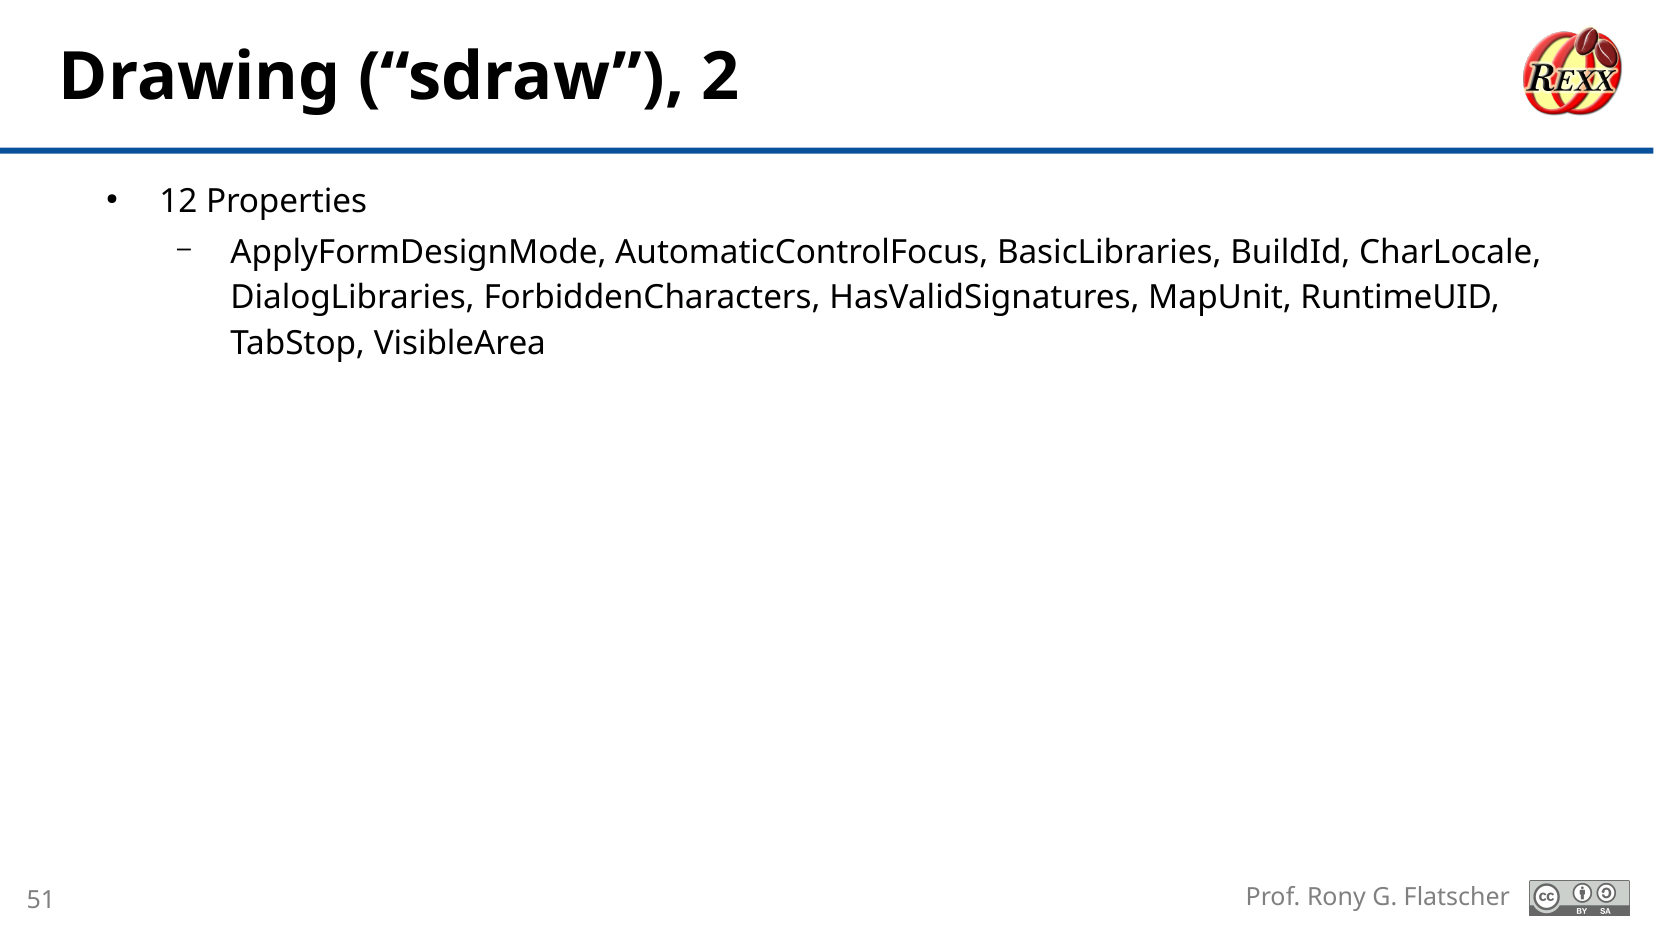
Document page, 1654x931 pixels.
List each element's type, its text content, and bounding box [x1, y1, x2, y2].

list 12 Properties ApplyFormDesignMode, AutomaticControlFocus, BasicLibraries, BuildId, CharLocale, DialogLibraries, ForbiddenCharacters, HasValidSignatures, MapUnit, RuntimeUID, TabStop, VisibleArea [88, 177, 1577, 857]
title Drawing (“sdraw”), 2 [0, 0, 1625, 148]
